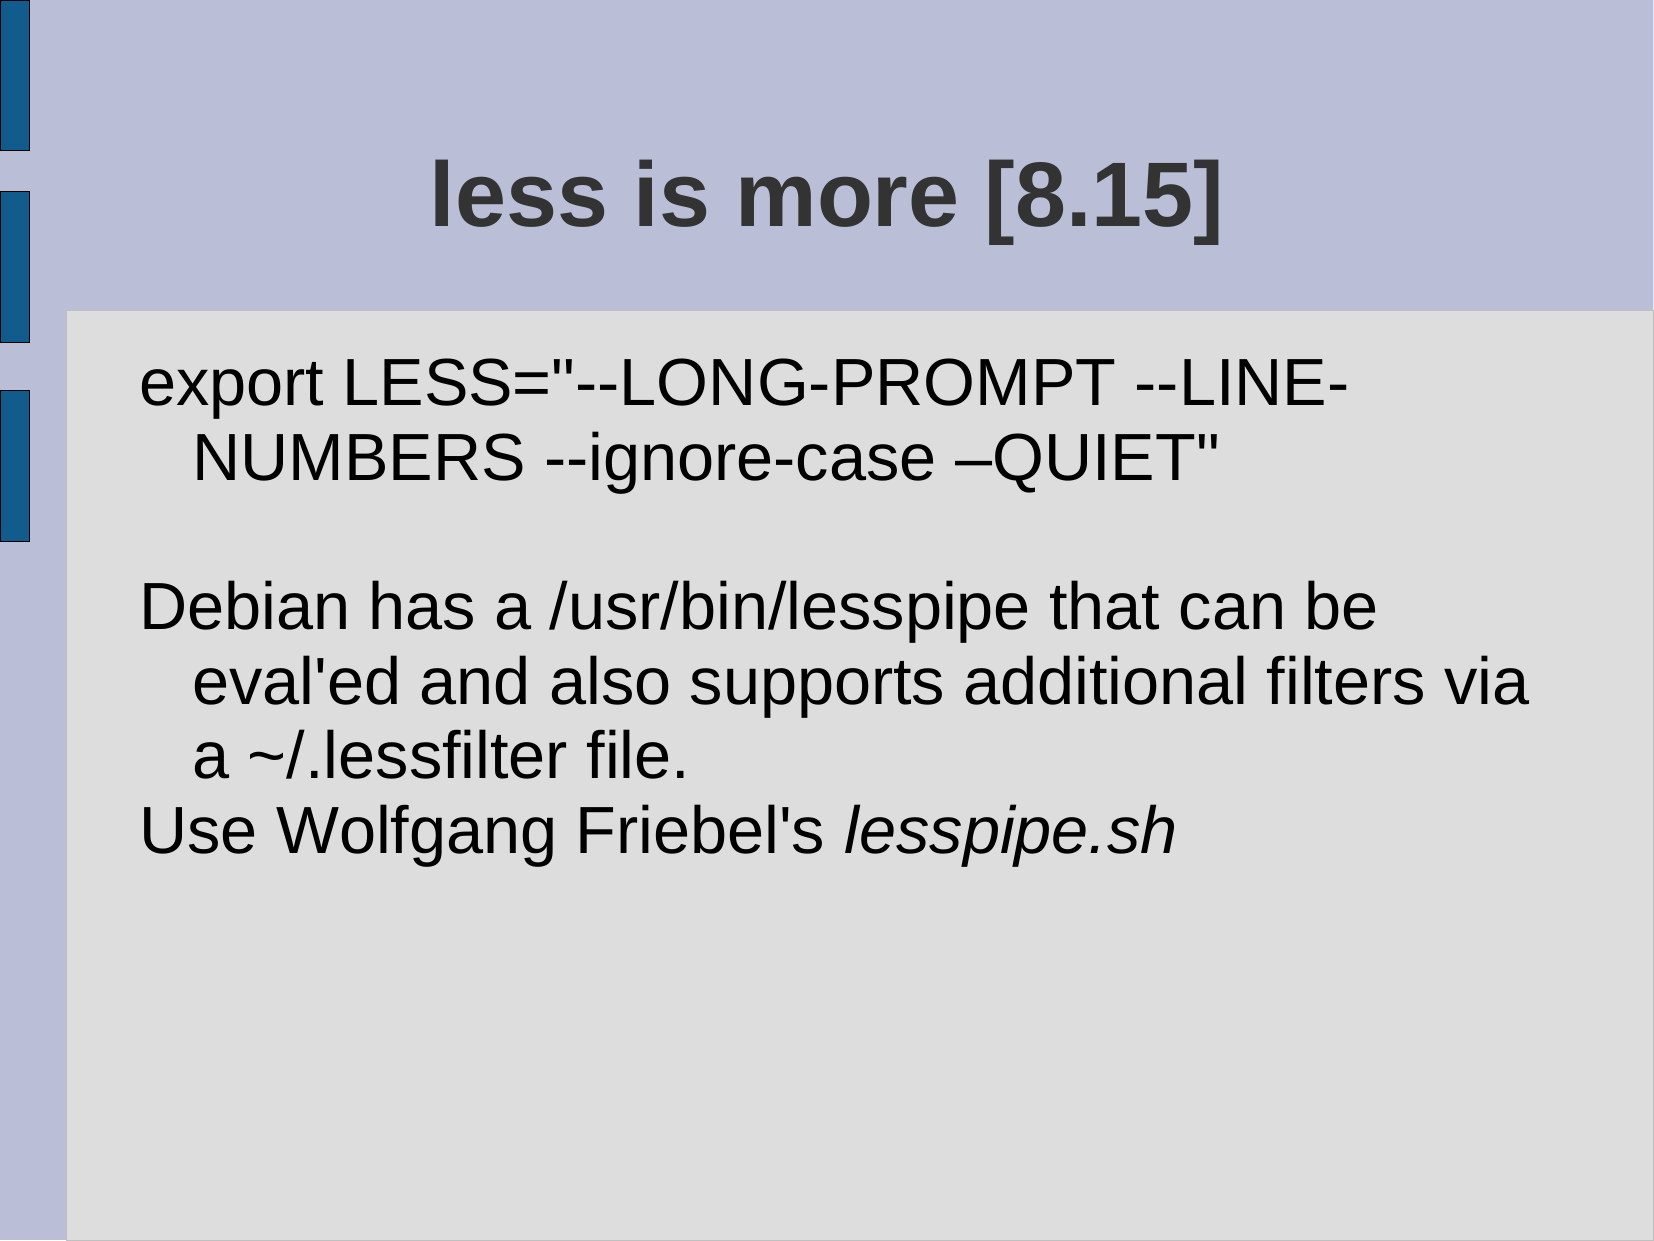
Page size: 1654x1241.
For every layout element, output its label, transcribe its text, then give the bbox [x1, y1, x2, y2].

title less is more [8.15] [121, 98, 1534, 291]
list export LESS="--LONG-PROMPT --LINE-NUMBERS --ignore-case –QUIET" Debian has a /usr/bin/lesspipe that can be eval'ed and also supports additional filters via a ~/.lessfilter file. Use Wolfgang Friebel's lesspipe.sh [121, 344, 1534, 1112]
